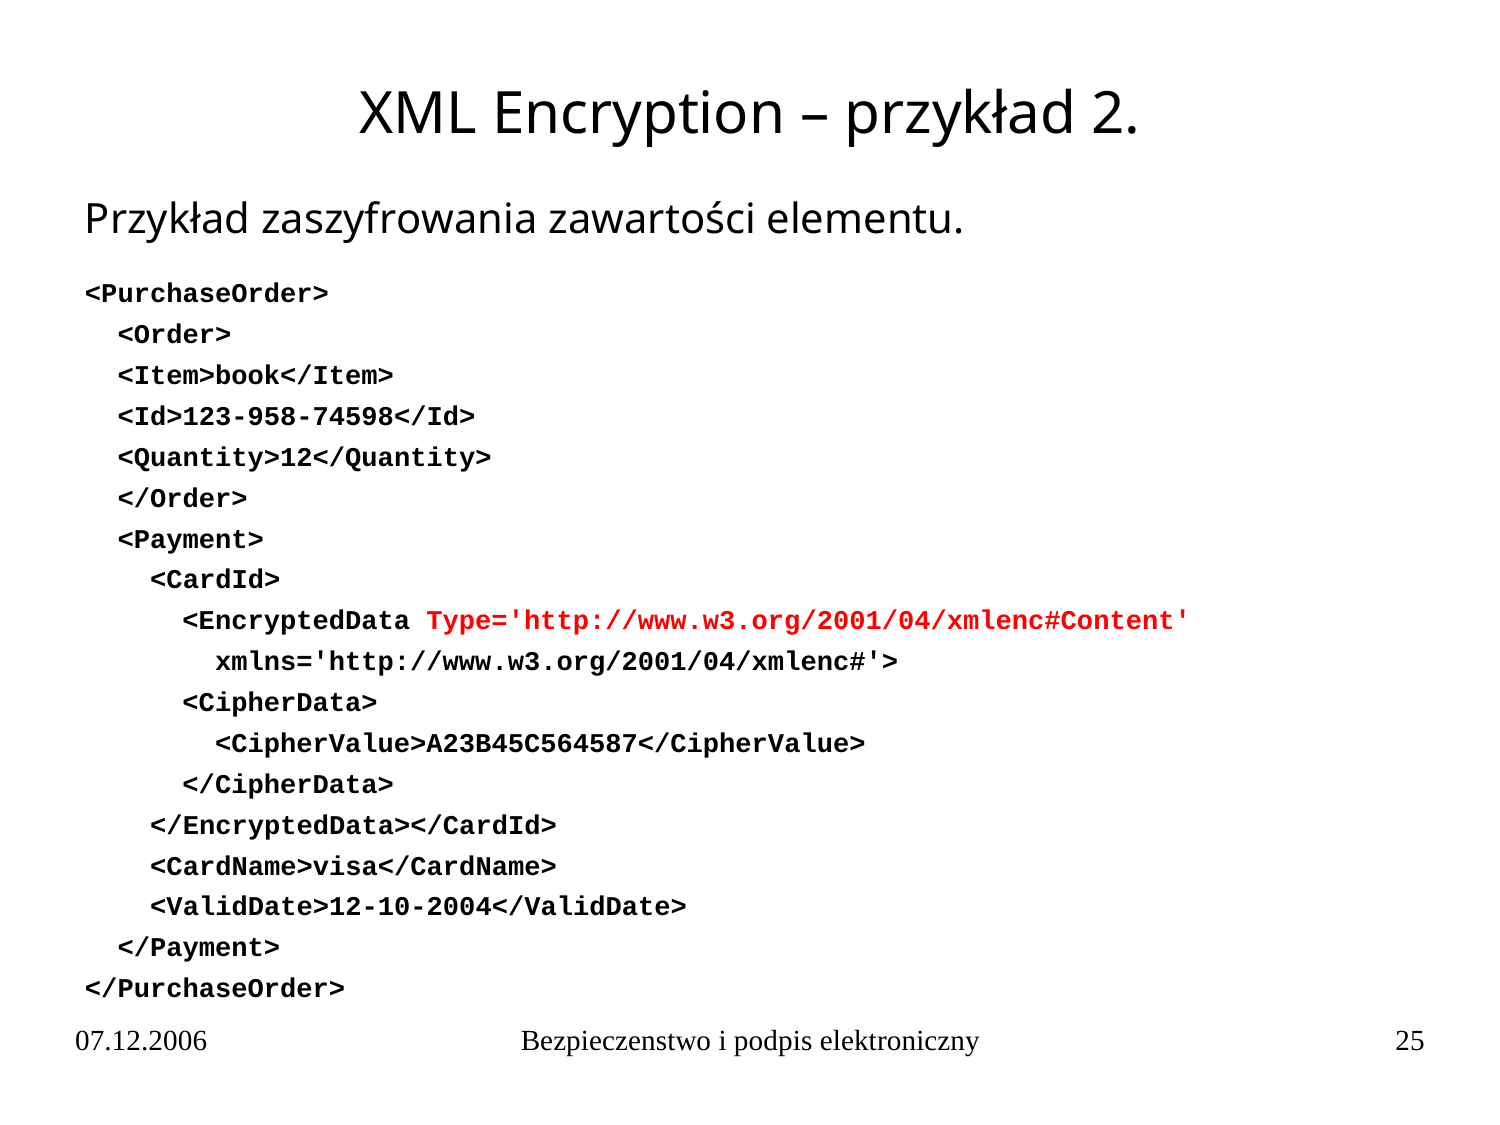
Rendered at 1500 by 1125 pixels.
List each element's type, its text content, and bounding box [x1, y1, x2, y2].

list Przykład zaszyfrowania zawartości elementu. <PurchaseOrder> <Order> <Item>book</Item> <Id>123-958-74598</Id> <Quantity>12</Quantity> </Order> <Payment> <CardId> <EncryptedData Type='http://www.w3.org/2001/04/xmlenc#Content' xmlns='http://www.w3.org/2001/04/xmlenc#'> <CipherData> <CipherValue>A23B45C564587</CipherValue> </CipherData> </EncryptedData></CardId> <CardName>visa</CardName> <ValidDate>12-10-2004</ValidDate> </Payment> </PurchaseOrder> [67, 188, 1418, 1000]
title XML Encryption – przykład 2. [75, 44, 1425, 178]
